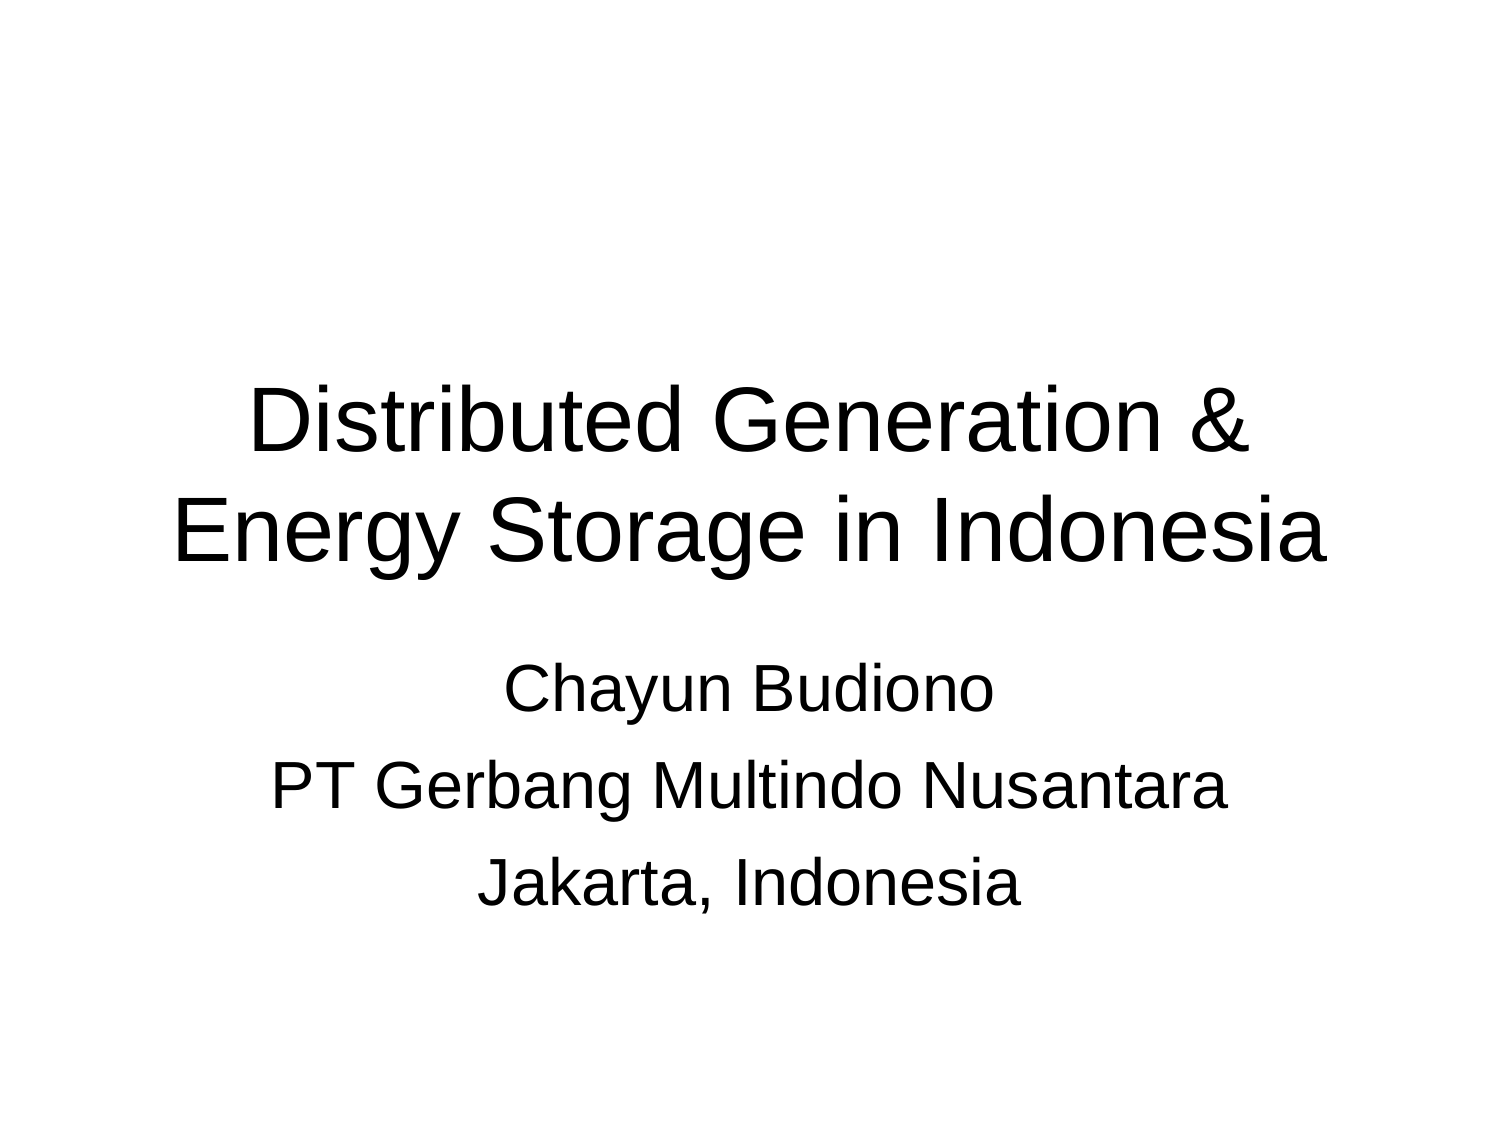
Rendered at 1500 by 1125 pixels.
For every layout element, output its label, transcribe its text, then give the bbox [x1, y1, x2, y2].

subtitle Chayun Budiono PT Gerbang Multindo Nusantara Jakarta, Indonesia [225, 637, 1276, 925]
title Distributed Generation & Energy Storage in Indonesia [112, 349, 1388, 591]
